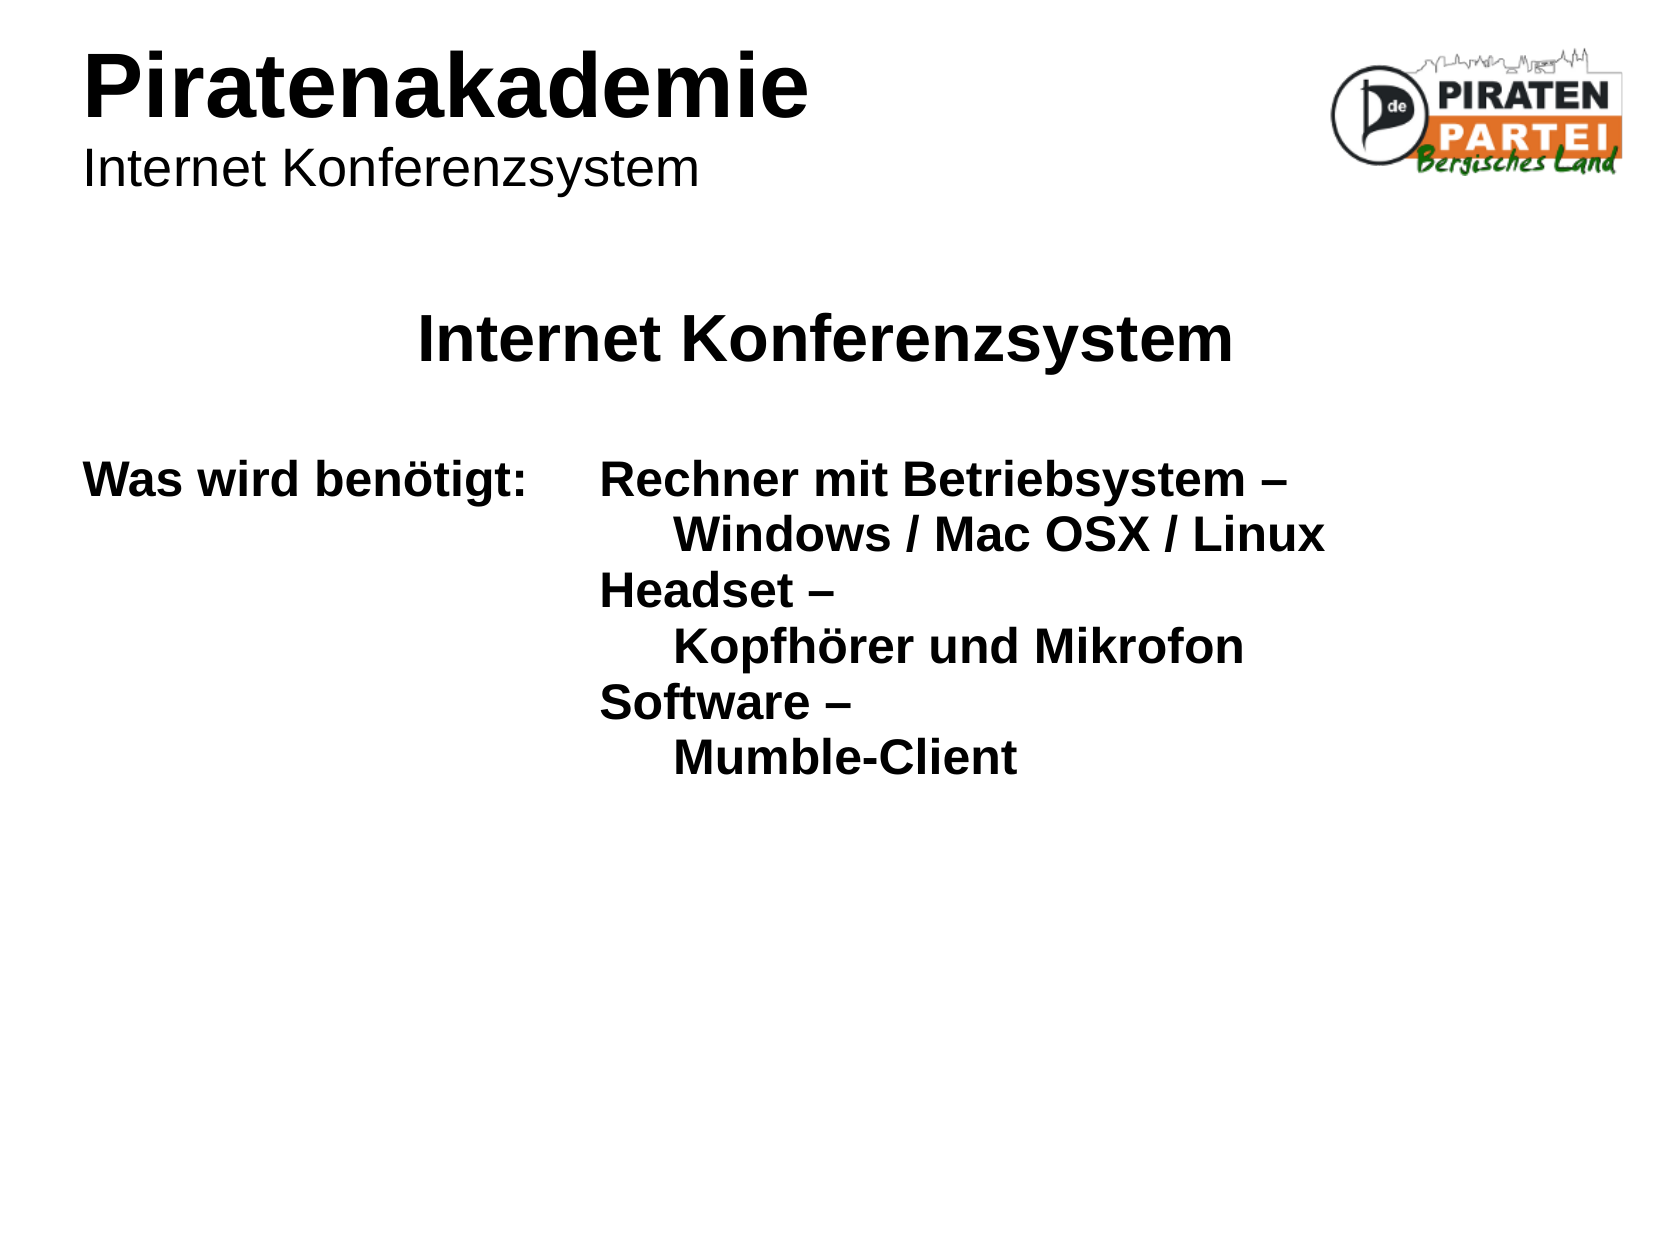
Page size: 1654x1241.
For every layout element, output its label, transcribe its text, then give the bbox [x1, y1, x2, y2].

subtitle Internet Konferenzsystem Was wird benötigt: Rechner mit Betriebsystem – Windows / Mac OSX / Linux Headset – Kopfhörer und Mikrofon Software – Mumble-Client [82, 301, 1571, 786]
picture [1328, 47, 1625, 176]
title Piratenakademie Internet Konferenzsystem [82, 34, 1571, 198]
